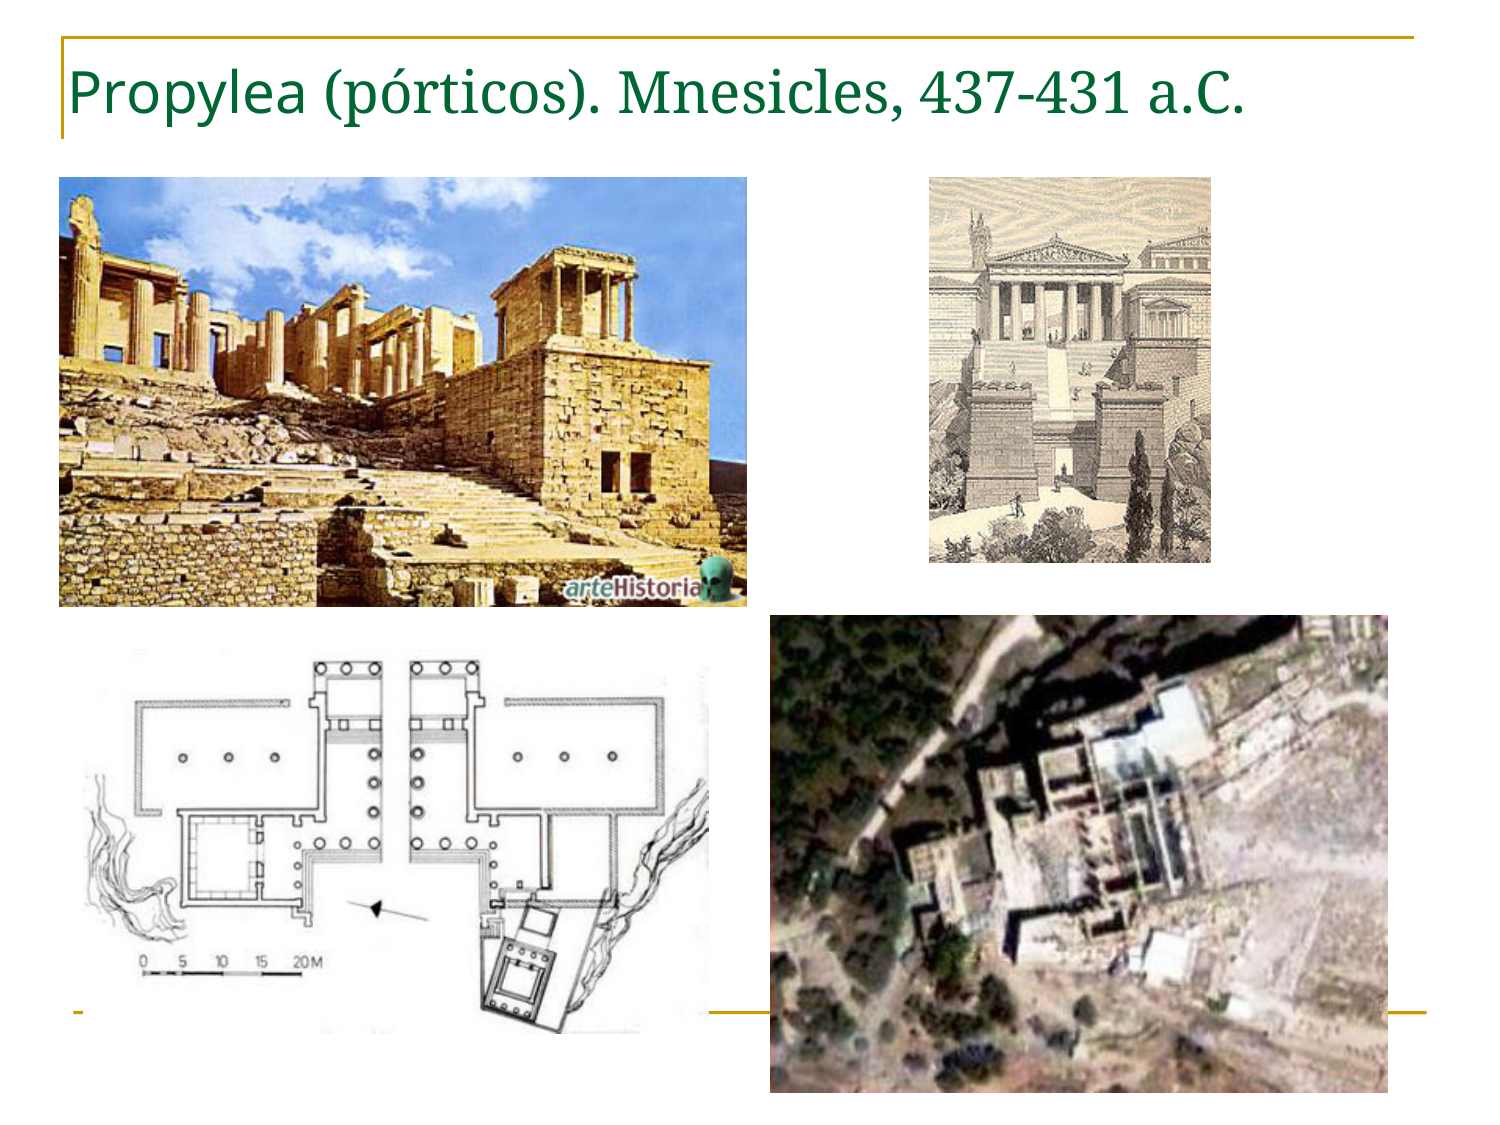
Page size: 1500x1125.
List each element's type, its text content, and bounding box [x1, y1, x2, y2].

picture [929, 177, 1211, 564]
picture [83, 649, 709, 1034]
title Propylea (pórticos). Mnesicles, 437-431 a.C. [67, 40, 1418, 148]
picture [59, 177, 747, 607]
picture [770, 615, 1388, 1093]
